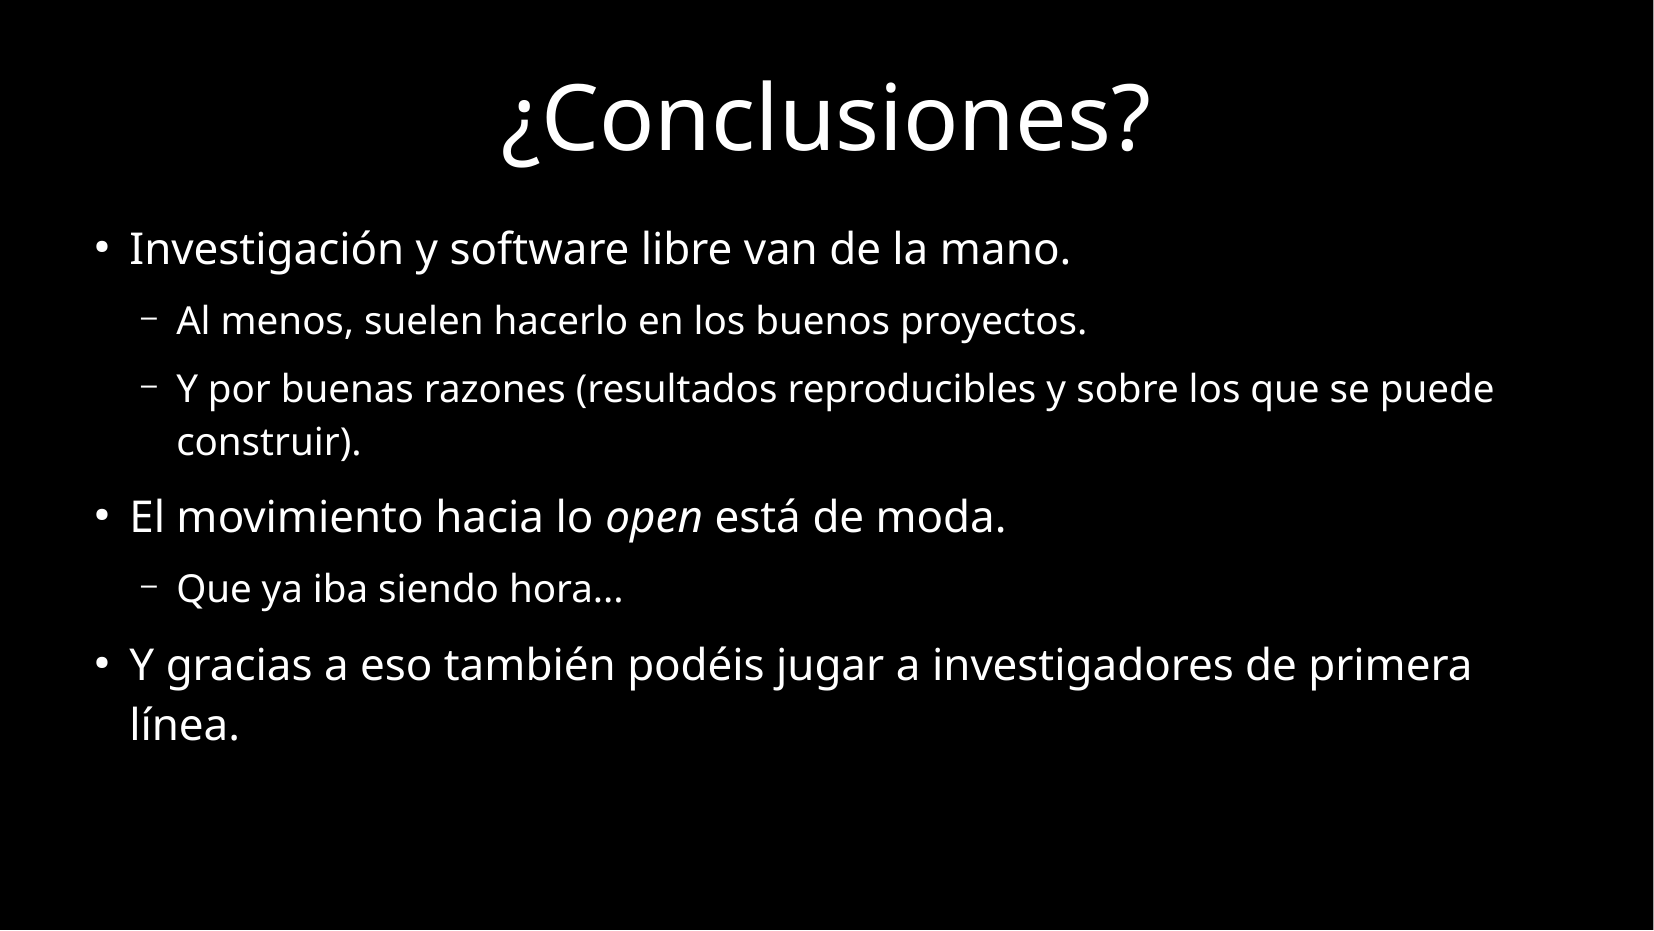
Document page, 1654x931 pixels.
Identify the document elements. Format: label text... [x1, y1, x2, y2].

list Investigación y software libre van de la mano. Al menos, suelen hacerlo en los buenos proyectos. Y por buenas razones (resultados reproducibles y sobre los que se puede construir). El movimiento hacia lo open está de moda. Que ya iba siendo hora... Y gracias a eso también podéis jugar a investigadores de primera línea. [82, 217, 1571, 758]
title ¿Conclusiones? [82, 37, 1571, 193]
